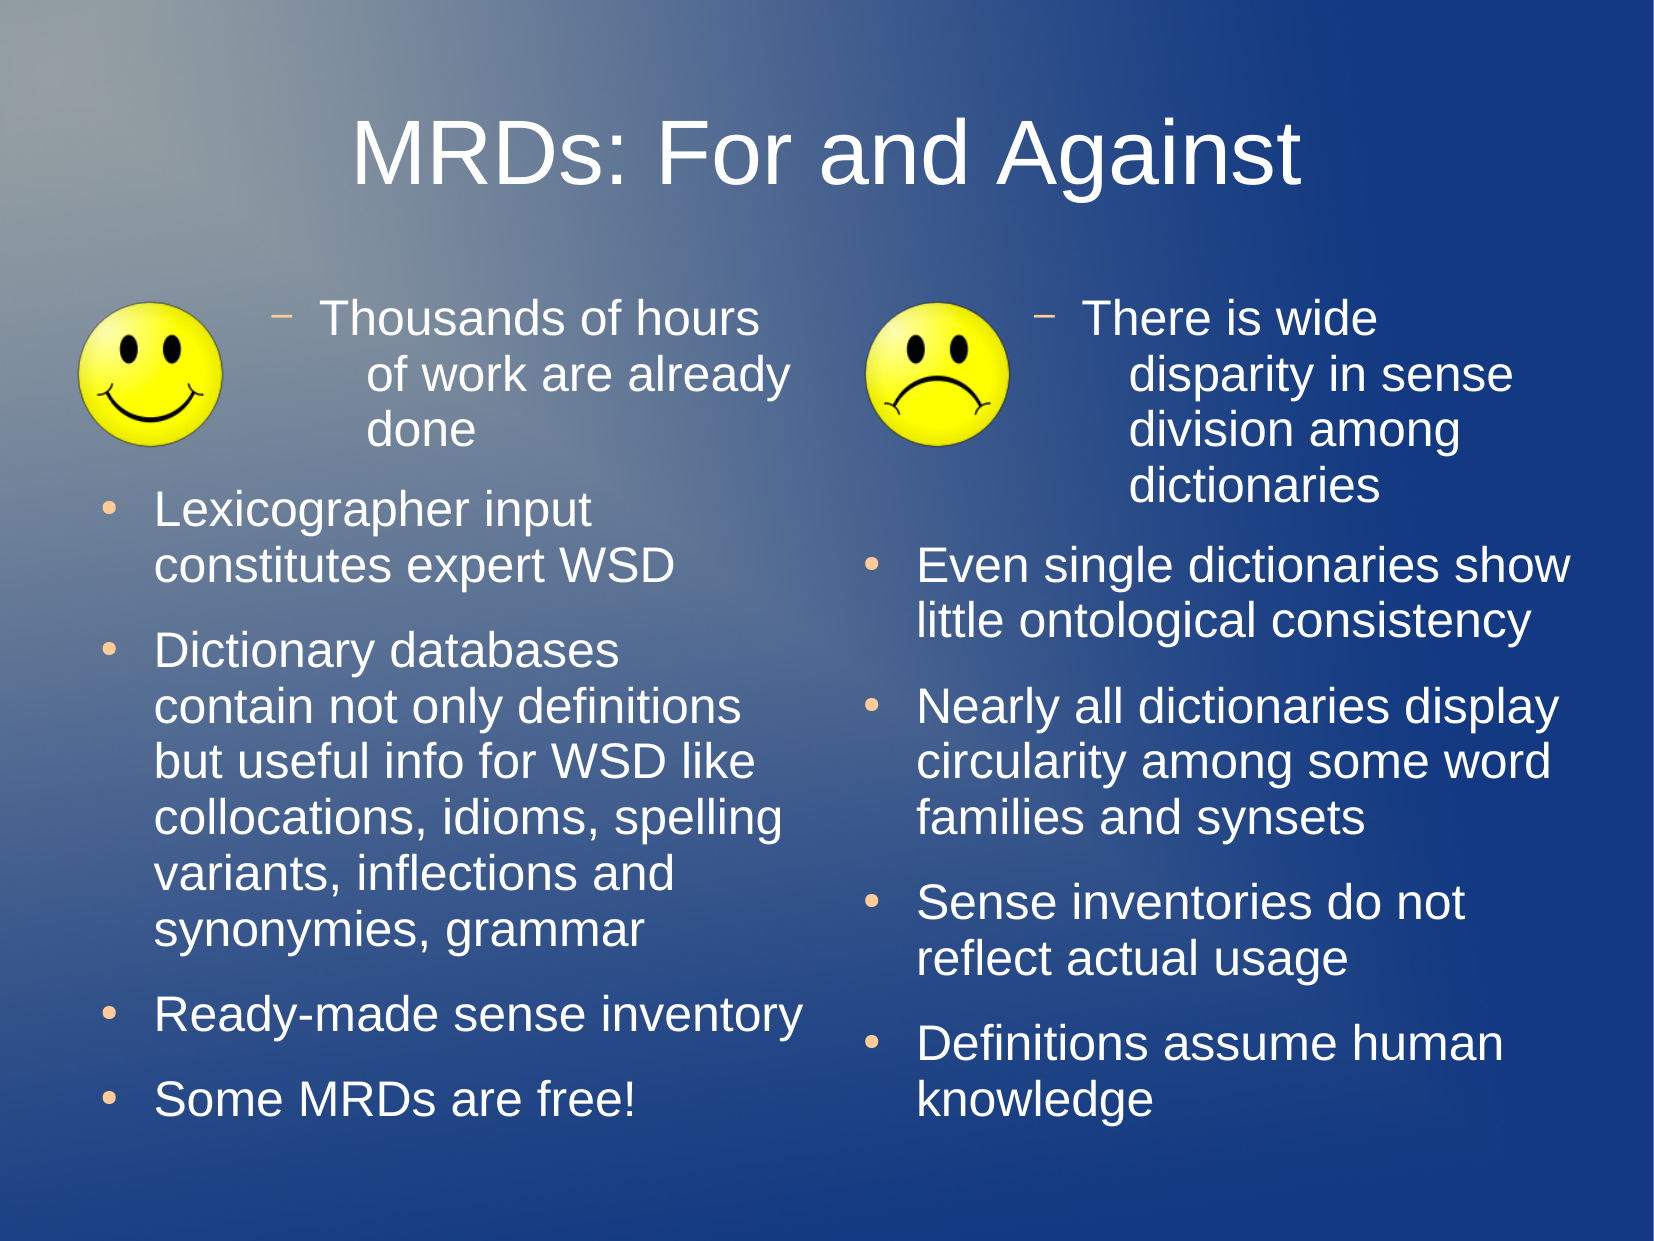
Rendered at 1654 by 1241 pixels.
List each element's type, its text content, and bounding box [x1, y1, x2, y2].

picture [0, 0, 1654, 1241]
list Thousands of hours of work are already done Lexicographer input constitutes expert WSD Dictionary databases contain not only definitions but useful info for WSD like collocations, idioms, spelling variants, inflections and synonymies, grammar Ready-made sense inventory Some MRDs are free! [82, 290, 809, 1128]
list There is wide disparity in sense division among dictionaries Even single dictionaries show little ontological consistency Nearly all dictionaries display circularity among some word families and synsets Sense inventories do not reflect actual usage Definitions assume human knowledge [845, 290, 1572, 1128]
title MRDs: For and Against [82, 49, 1571, 257]
